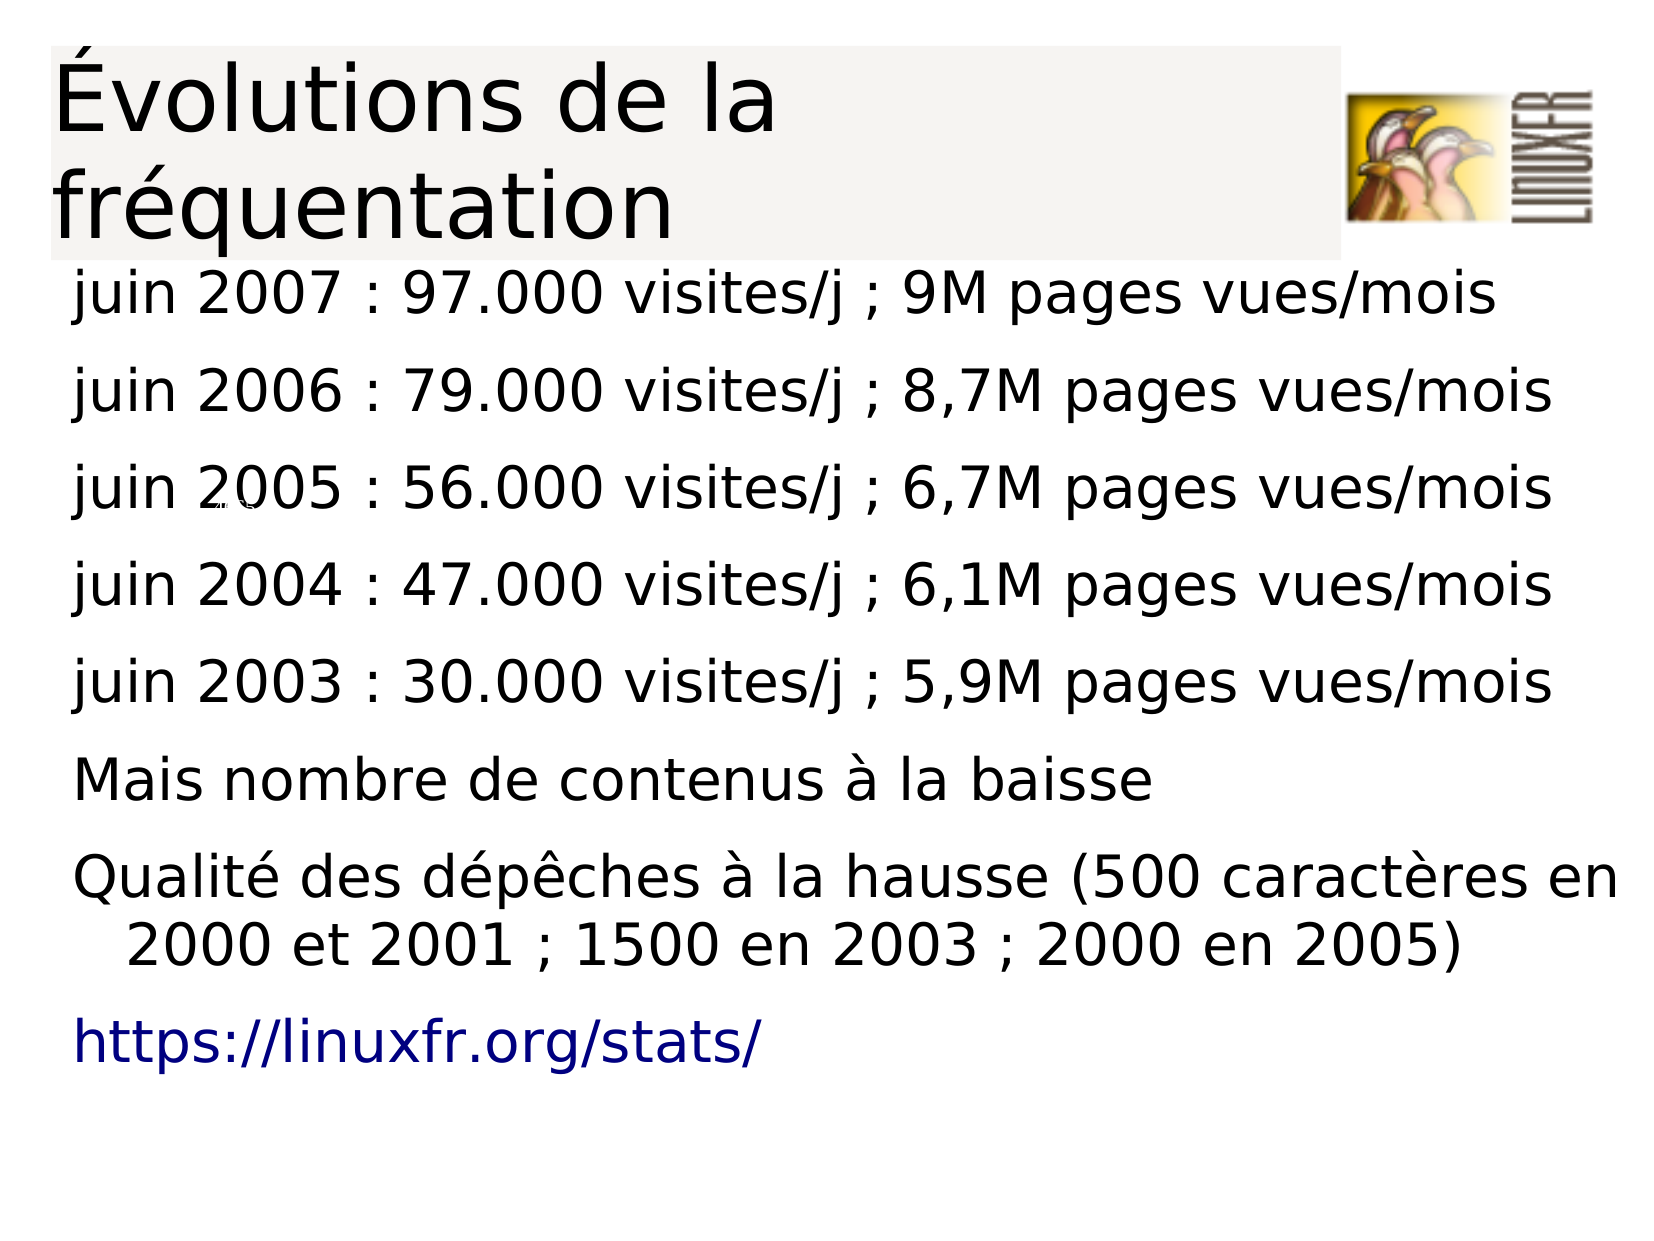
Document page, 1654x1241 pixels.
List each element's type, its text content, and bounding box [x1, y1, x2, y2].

title Évolutions de la fréquentation [51, 45, 1342, 261]
picture [1342, 88, 1601, 229]
list juin 2007 : 97.000 visites/j ; 9M pages vues/mois juin 2006 : 79.000 visites/j ; 8,7M pages vues/mois juin 2005 : 56.000 visites/j ; 6,7M pages vues/mois juin 2004 : 47.000 visites/j ; 6,1M pages vues/mois juin 2003 : 30.000 visites/j ; 5,9M pages vues/mois Mais nombre de contenus à la baisse Qualité des dépêches à la hausse (500 caractères en 2000 et 2001 ; 1500 en 2003 ; 2000 en 2005) https://linuxfr.org/stats/ [54, 259, 1628, 1103]
text_box 4665 [213, 495, 266, 525]
